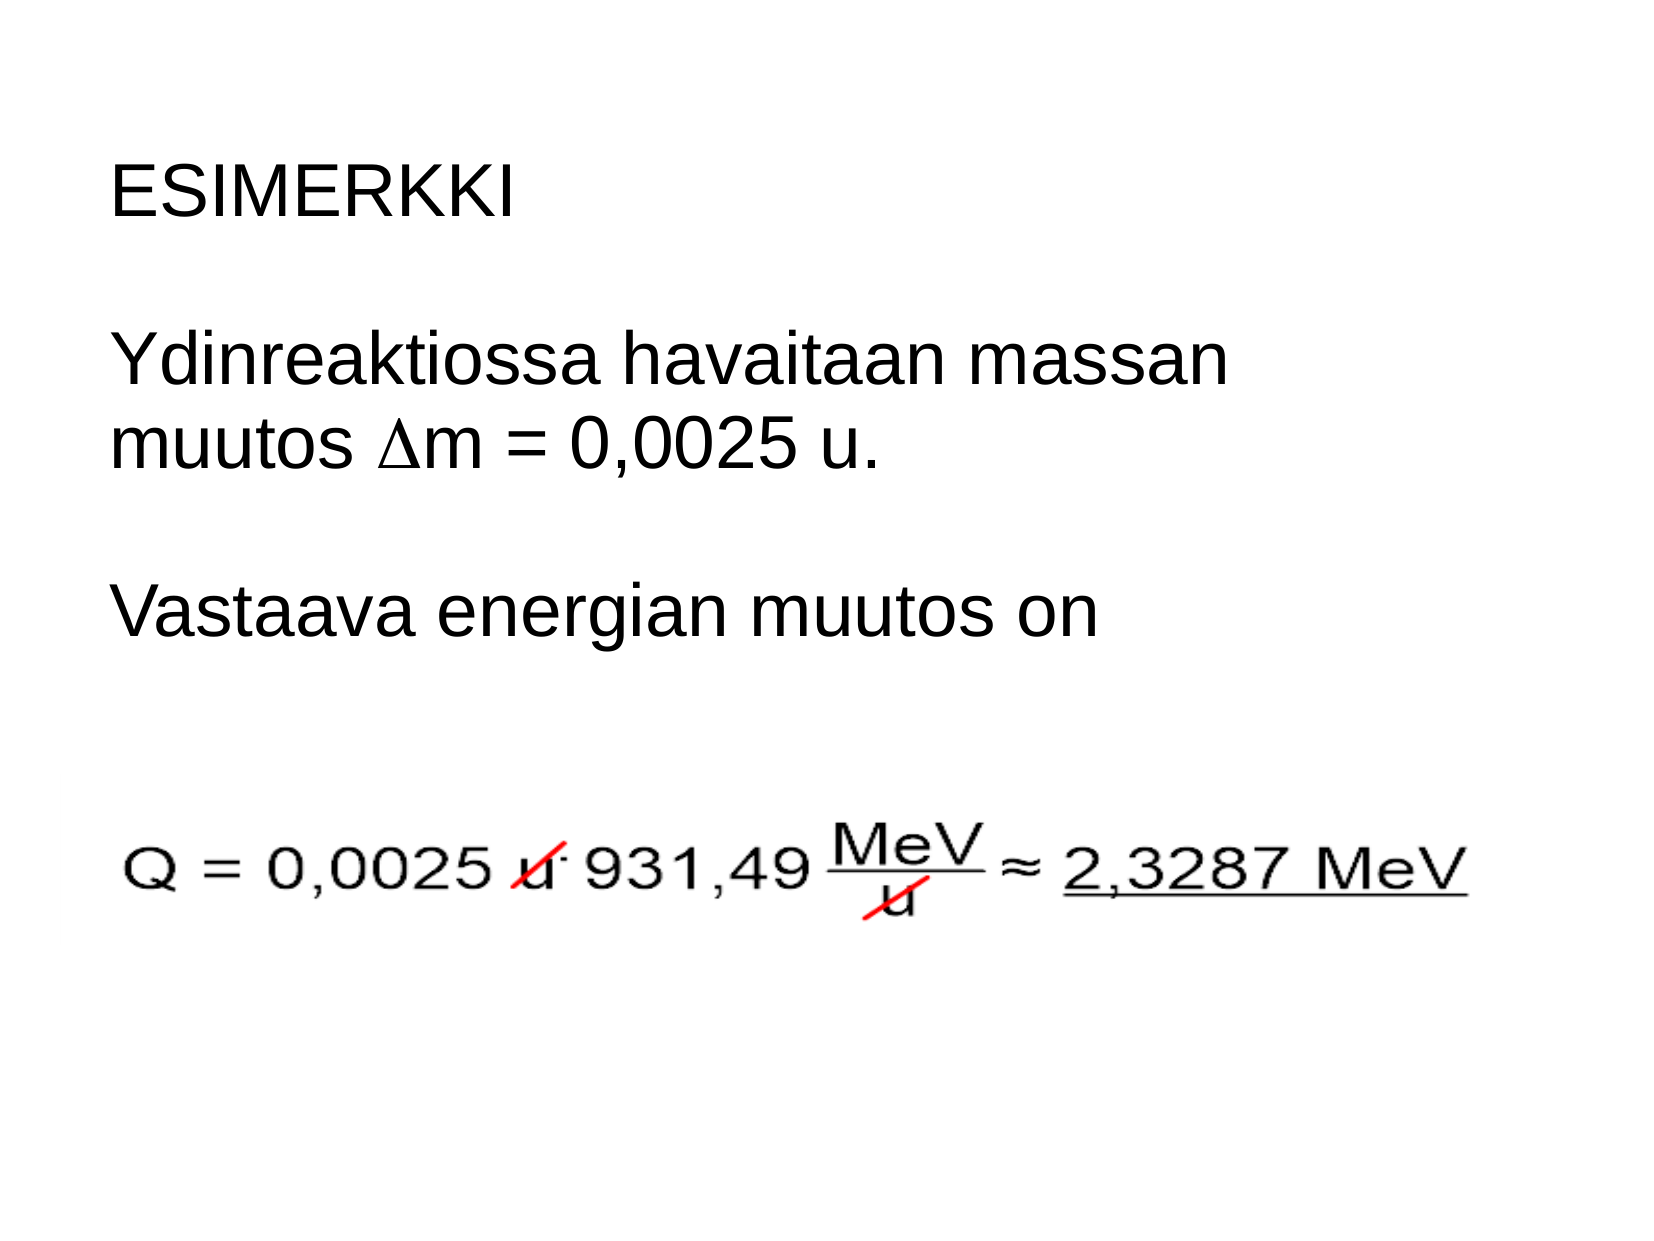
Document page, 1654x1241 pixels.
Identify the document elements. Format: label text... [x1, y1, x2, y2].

text_box ESIMERKKI Ydinreaktiossa havaitaan massan muutos Dm = 0,0025 u. Vastaava energian muutos on [94, 141, 1477, 686]
picture [59, 774, 1601, 945]
